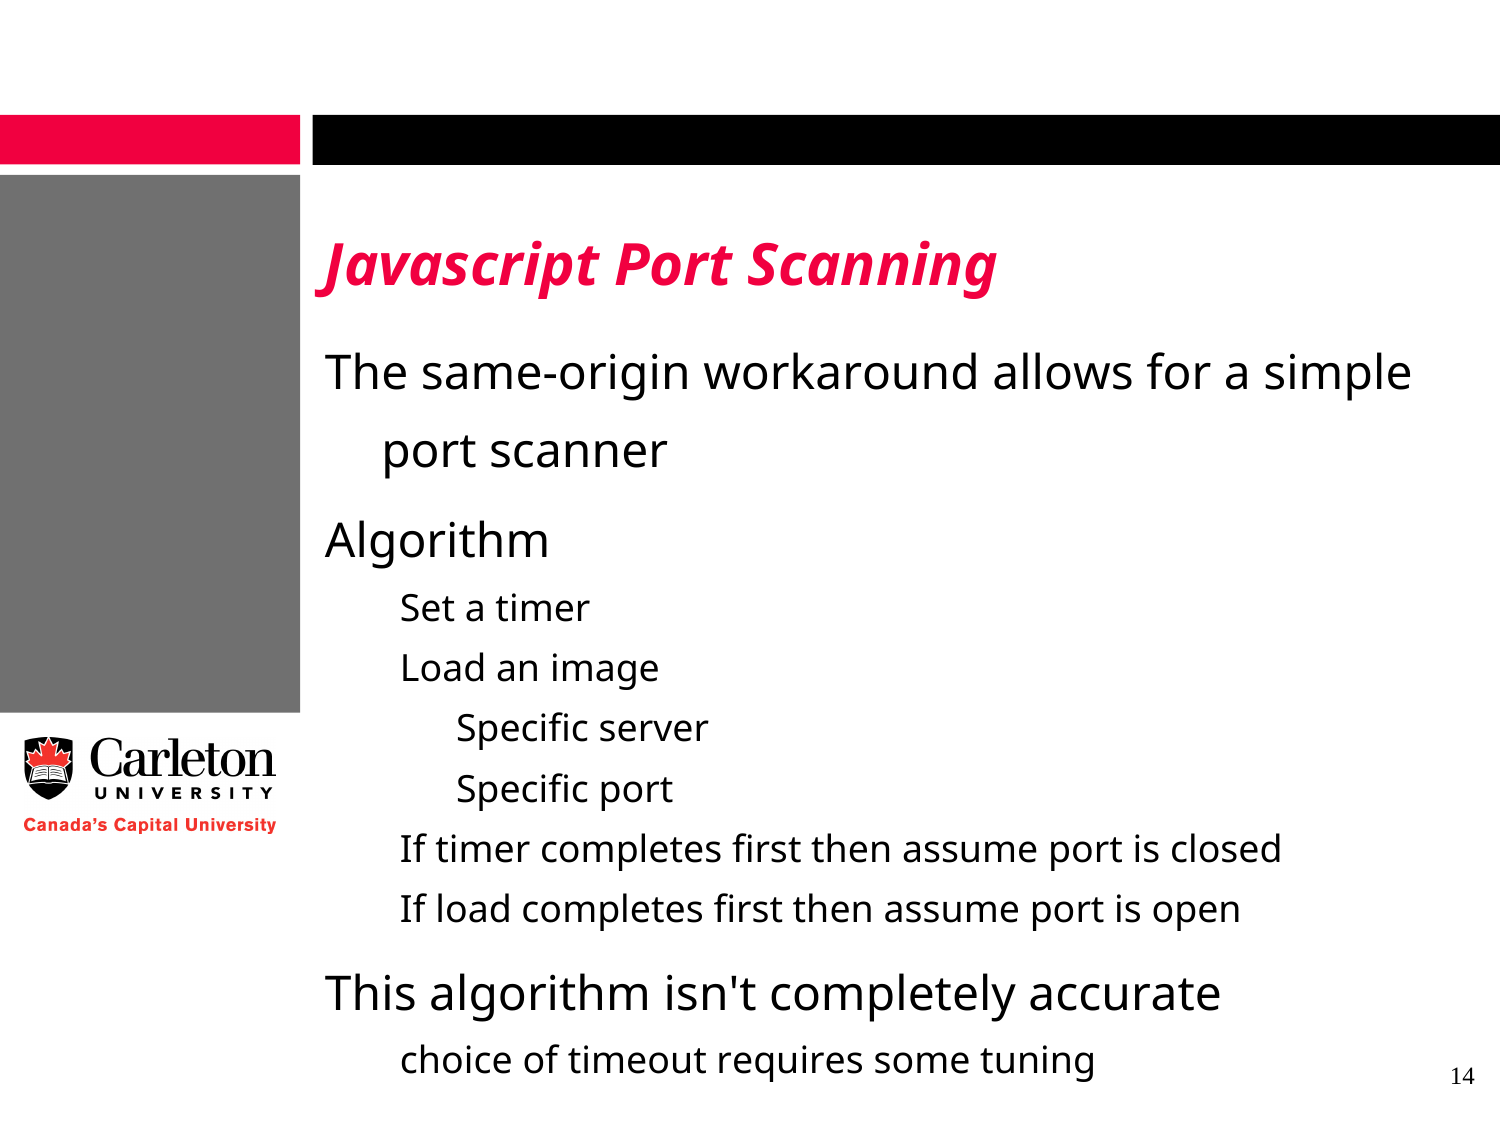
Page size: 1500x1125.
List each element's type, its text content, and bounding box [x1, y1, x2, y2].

picture [24, 737, 276, 834]
list The same-origin workaround allows for a simple port scanner Algorithm Set a timer Load an image Specific server Specific port If timer completes first then assume port is closed If load completes first then assume port is open This algorithm isn't completely accurate choice of timeout requires some tuning [324, 324, 1450, 1036]
title Javascript Port Scanning [324, 187, 1450, 324]
